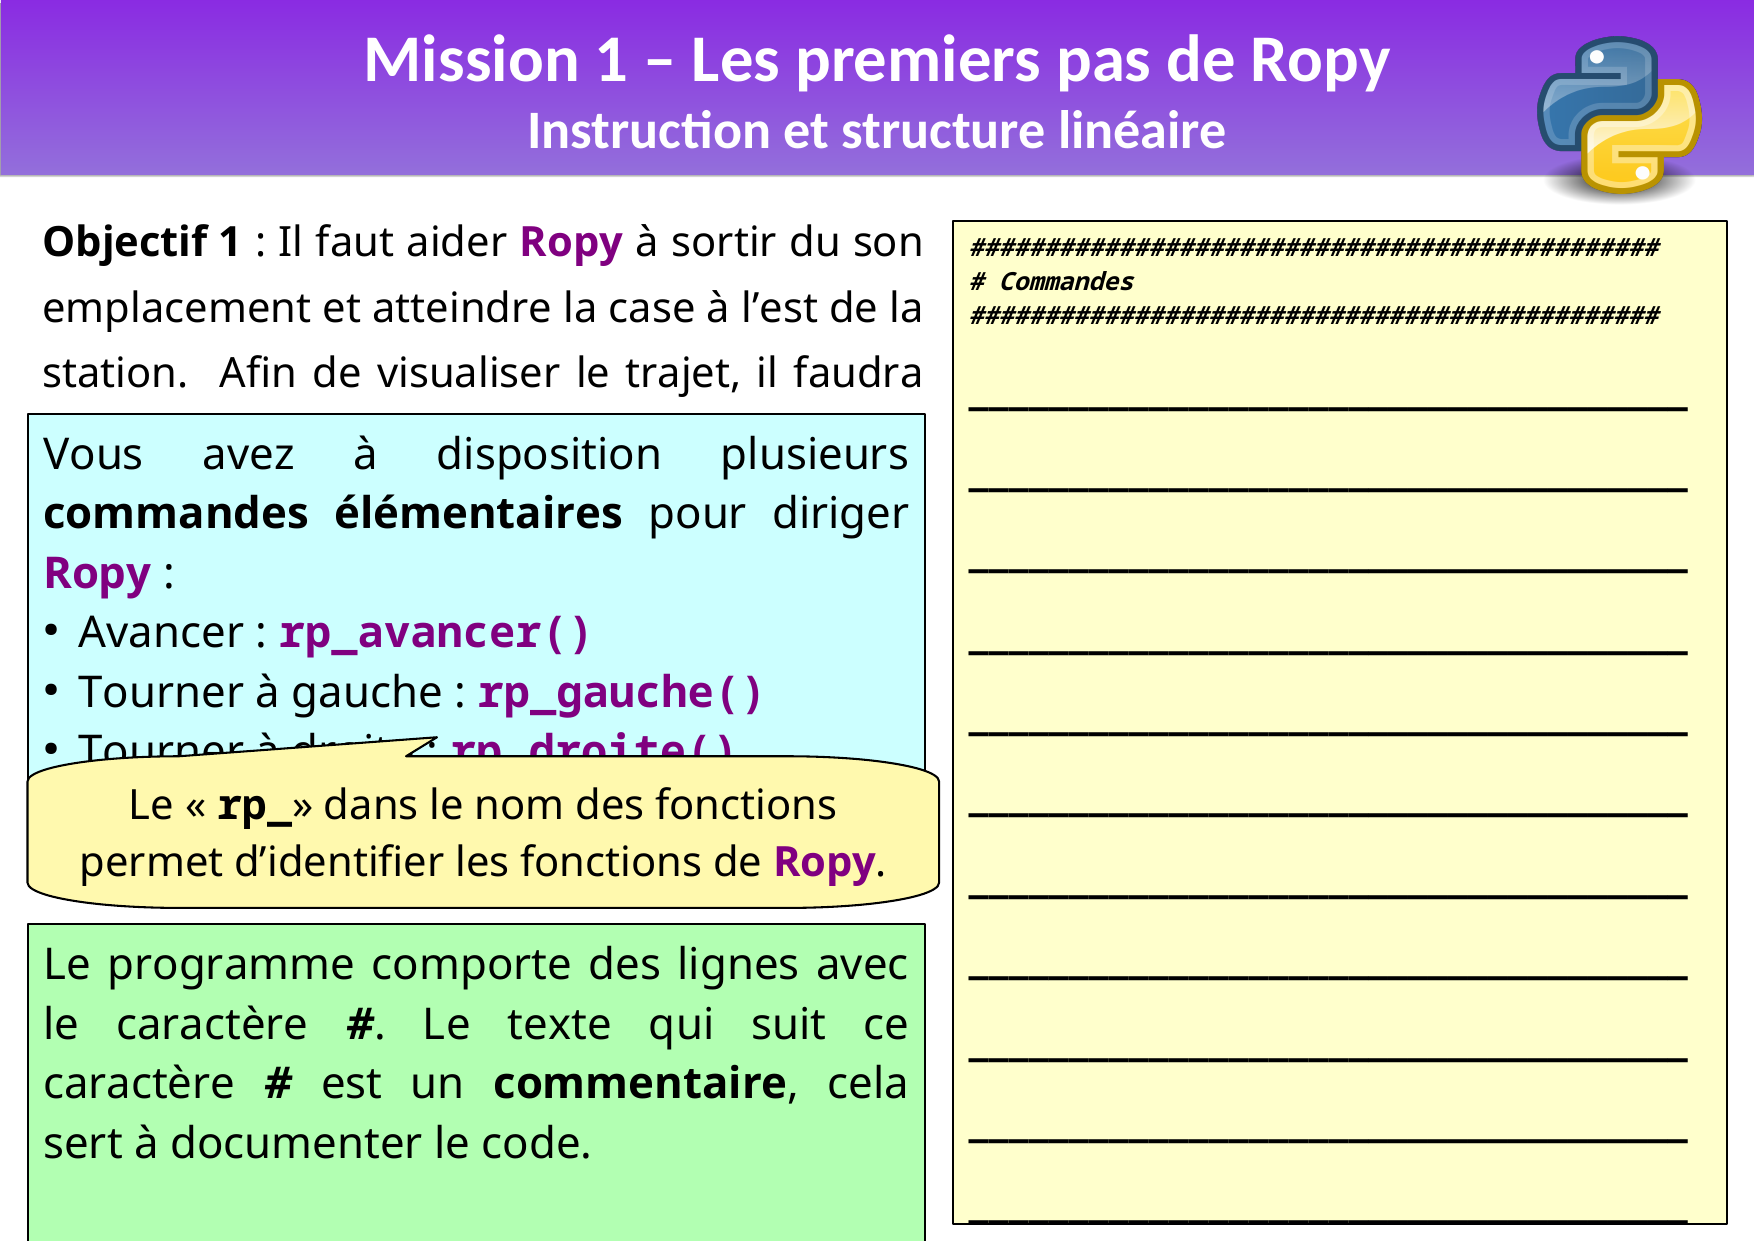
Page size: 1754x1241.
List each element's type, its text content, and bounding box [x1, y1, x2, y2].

text_box Mission 1 – Les premiers pas de Ropy Instruction et structure linéaire [0, 0, 1754, 175]
text_box Le « rp_» dans le nom des fonctions permet d’identifier les fonctions de Ropy. [27, 737, 940, 908]
text_box ############################################## # Commandes ############################################## ____________________________________ ____________________________________ ____________________________________ ____________________________________ ____________________________________ ____________________________________ ____________________________________ ____________________________________ ____________________________________ ____________________________________ ____________________________________ ____________________________________ ____________________________________ ____________________________________ [952, 221, 1727, 1224]
text_box Objectif 1 : Il faut aider Ropy à sortir du son emplacement et atteindre la case à l’est de la station. Afin de visualiser le trajet, il faudra marquer les cases. [27, 195, 940, 403]
text_box Vous avez à disposition plusieurs commandes élémentaires pour diriger Ropy : Avancer : rp_avancer() Tourner à gauche : rp_gauche() Tourner à droite : rp_droite() Marquer la case : rp_marquer() [27, 414, 926, 757]
picture [1526, 32, 1713, 209]
text_box Le programme comporte des lignes avec le caractère #. Le texte qui suit ce caractère # est un commentaire, cela sert à documenter le code. Un commentaire n’est pas exécuté. [27, 924, 926, 1224]
